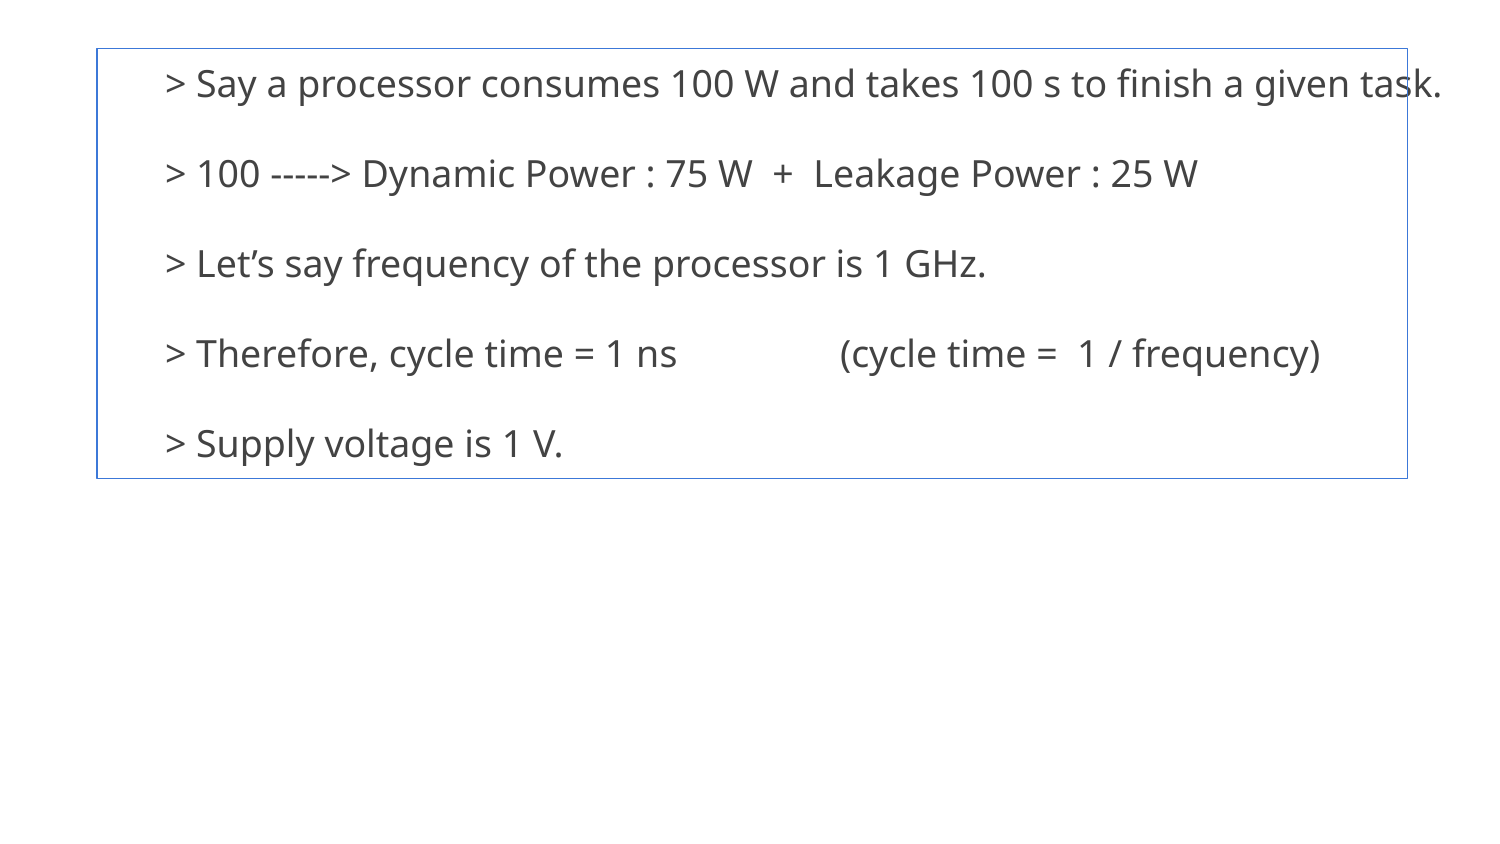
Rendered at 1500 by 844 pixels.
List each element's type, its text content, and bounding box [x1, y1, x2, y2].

text_box > Say a processor consumes 100 W and takes 100 s to finish a given task. > 100 -----> Dynamic Power : 75 W + Leakage Power : 25 W > Let’s say frequency of the processor is 1 GHz. > Therefore, cycle time = 1 ns (cycle time = 1 / frequency) > Supply voltage is 1 V. [0, 0, 1500, 504]
